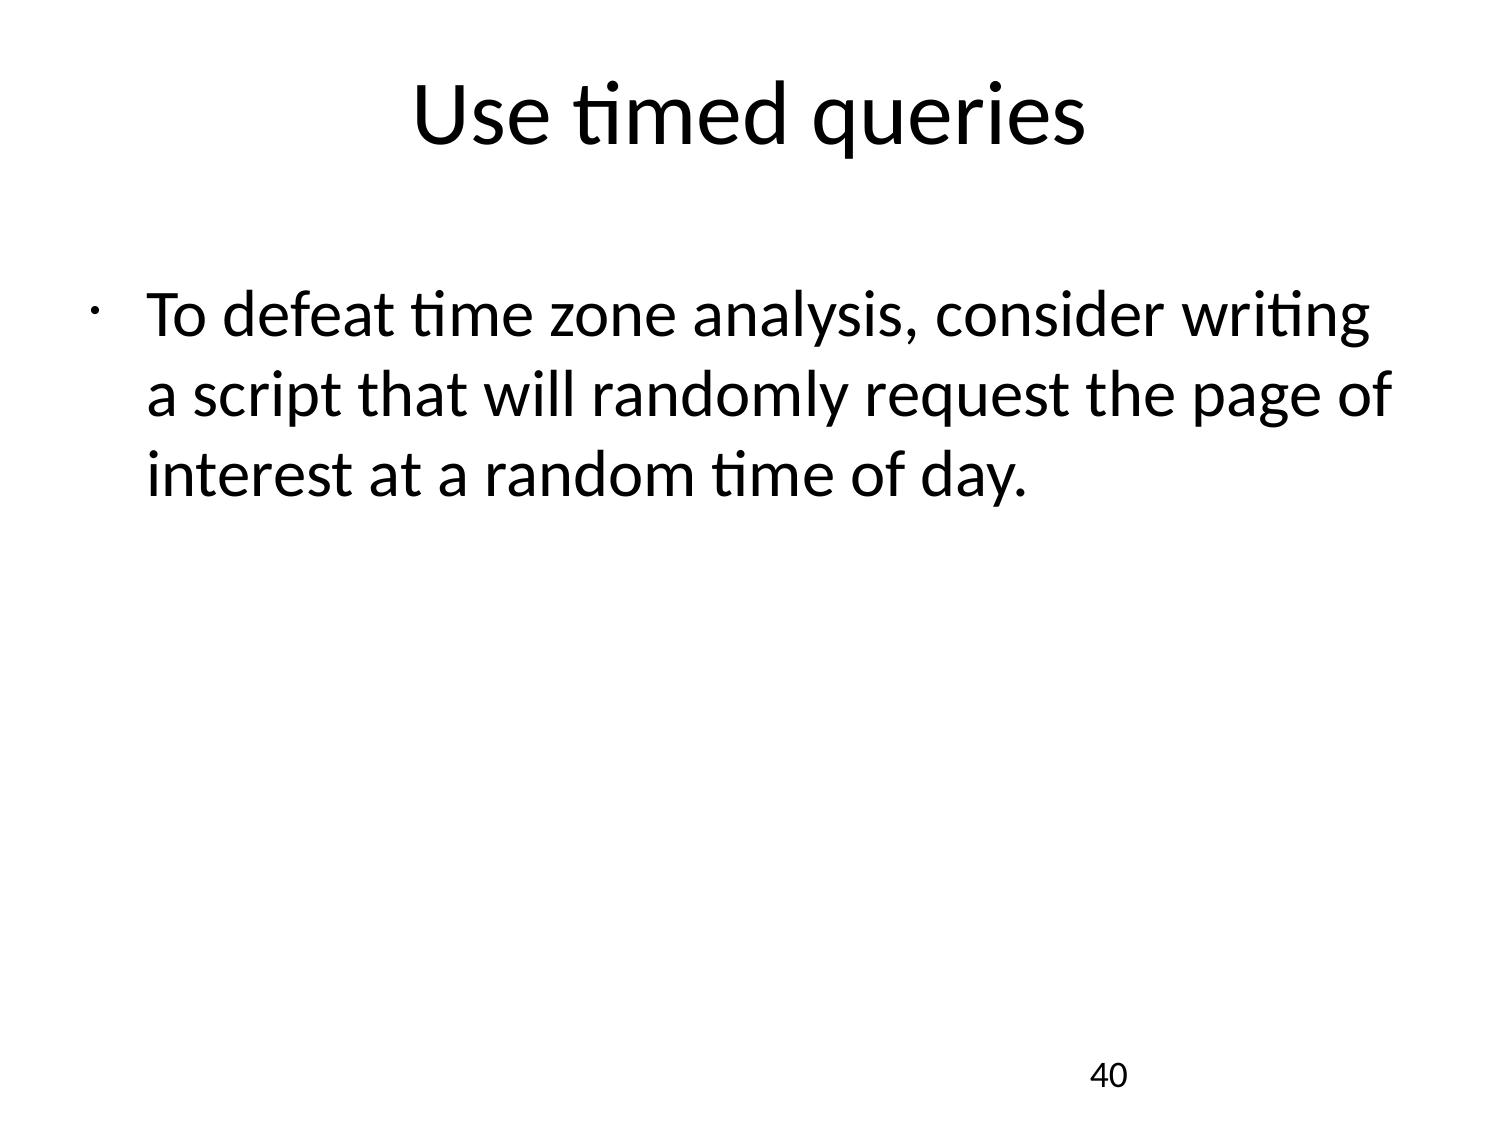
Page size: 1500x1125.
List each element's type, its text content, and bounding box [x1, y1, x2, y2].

title Use timed queries [75, 45, 1425, 233]
slide_number <number> [1074, 1042, 1425, 1103]
list To defeat time zone analysis, consider writing a script that will randomly request the page of interest at a random time of day. [75, 262, 1425, 1005]
